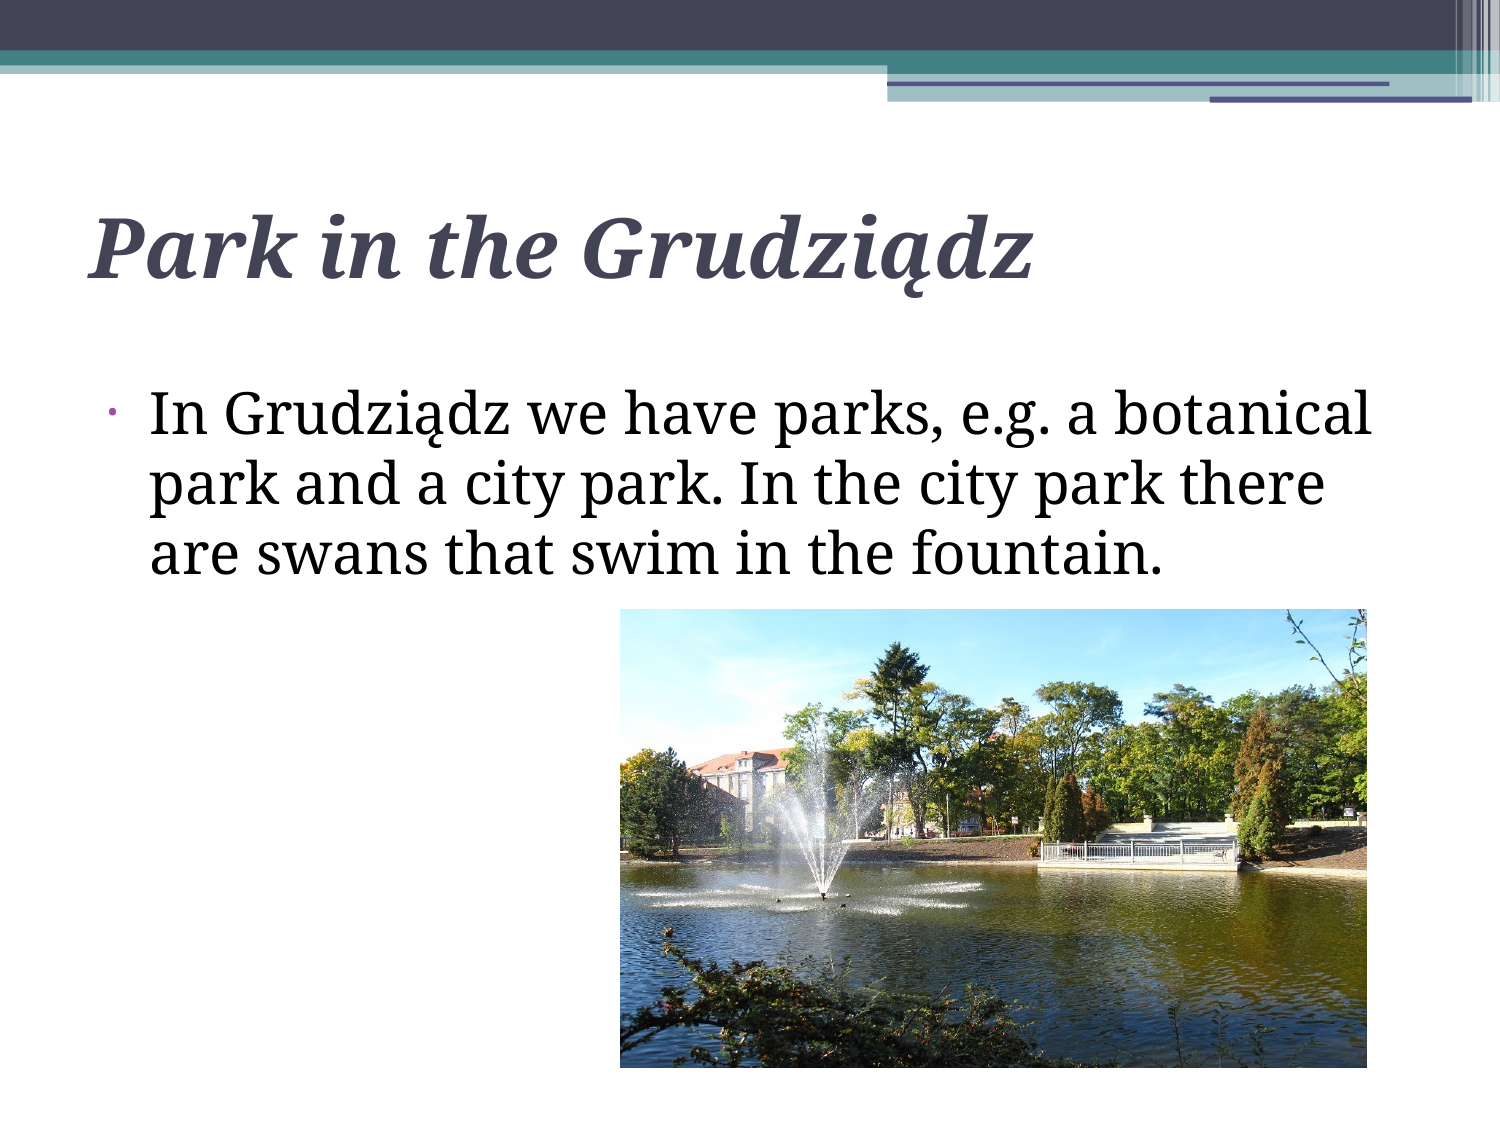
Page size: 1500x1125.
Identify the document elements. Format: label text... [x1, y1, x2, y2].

picture [620, 609, 1367, 1068]
title Park in the Grudziądz [75, 187, 1425, 363]
list In Grudziądz we have parks, e.g. a botanical park and a city park. In the city park there are swans that swim in the fountain. [75, 368, 1425, 1079]
